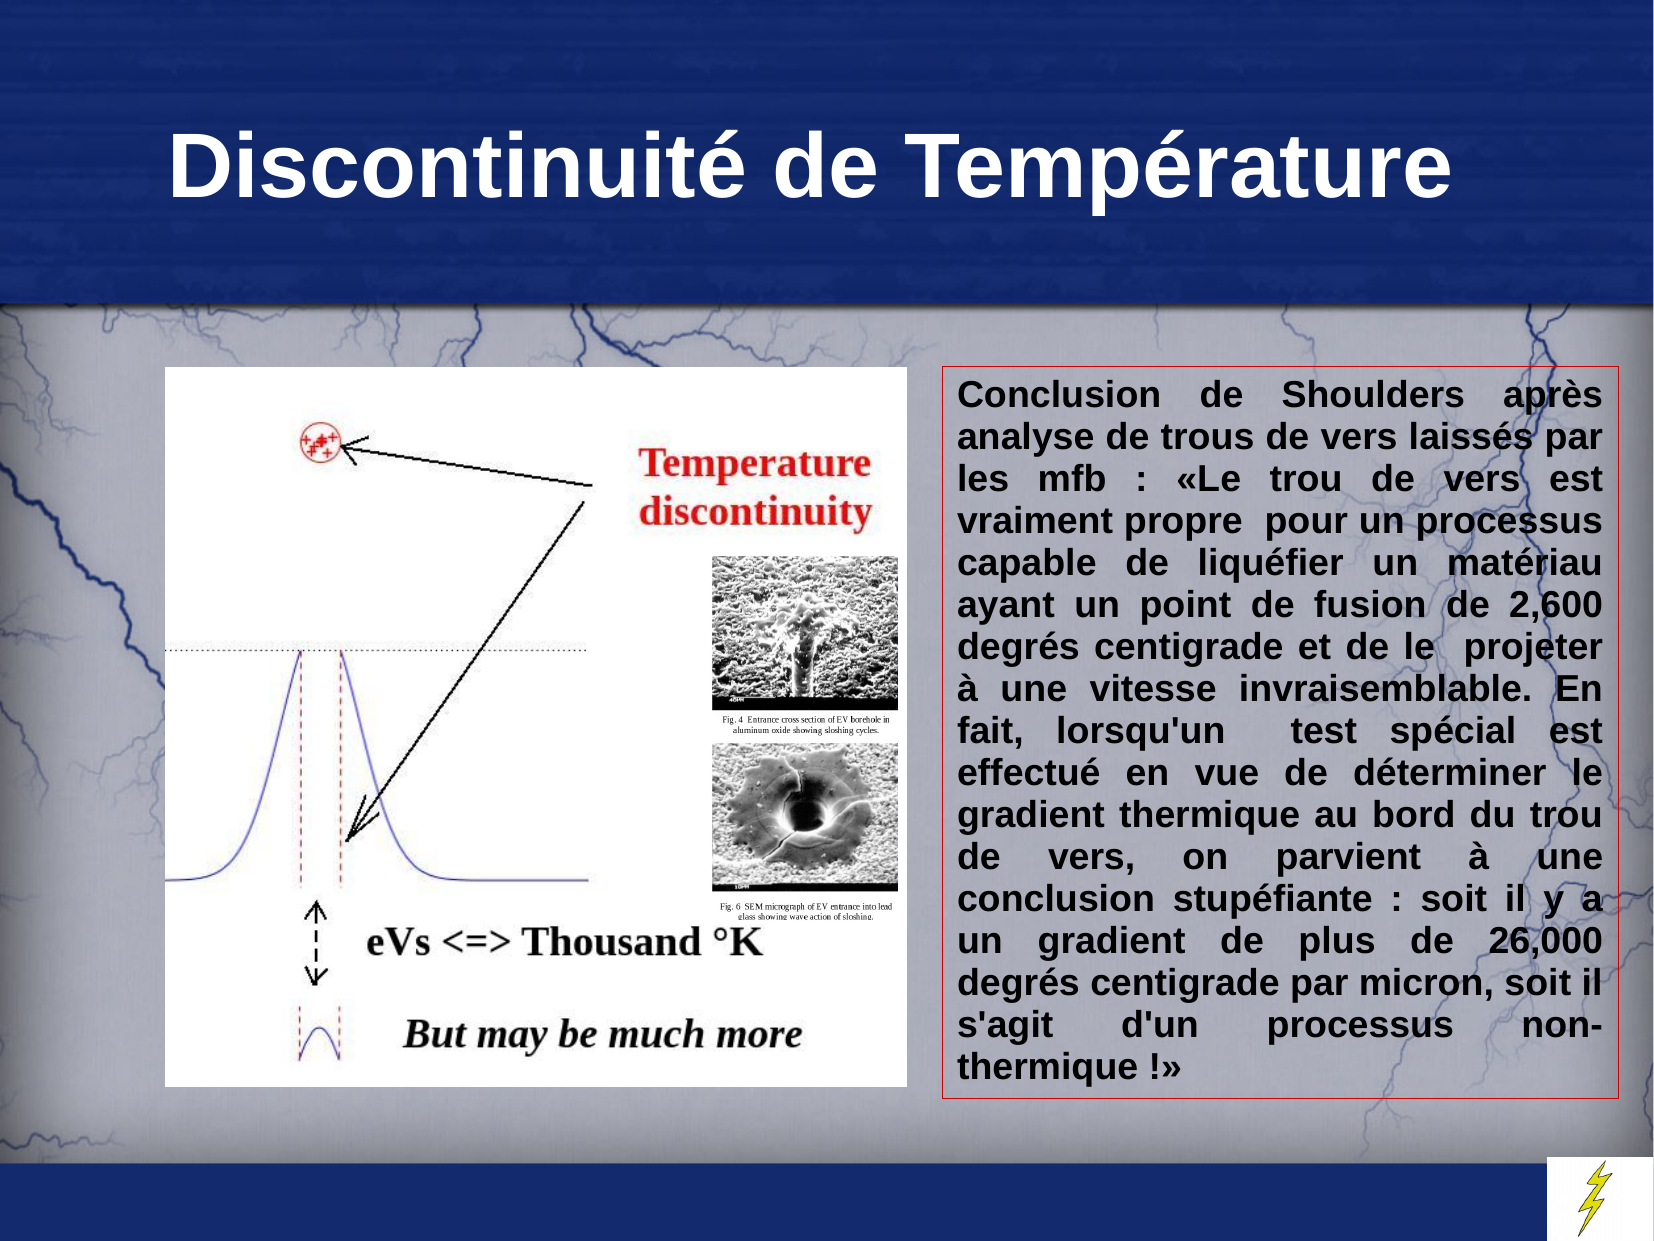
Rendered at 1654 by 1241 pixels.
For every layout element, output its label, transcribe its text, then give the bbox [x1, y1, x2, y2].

title Discontinuité de Température [159, 70, 1489, 260]
text_box Conclusion de Shoulders après analyse de trous de vers laissés par les mfb : «Le trou de vers est vraiment propre pour un processus capable de liquéfier un matériau ayant un point de fusion de 2,600 degrés centigrade et de le projeter à une vitesse invraisemblable. En fait, lorsqu'un test spécial est effectué en vue de déterminer le gradient thermique au bord du trou de vers, on parvient à une conclusion stupéfiante : soit il y a un gradient de plus de 26,000 degrés centigrade par micron, soit il s'agit d'un processus non-thermique !» [942, 366, 1619, 1099]
picture [0, 0, 1654, 1241]
